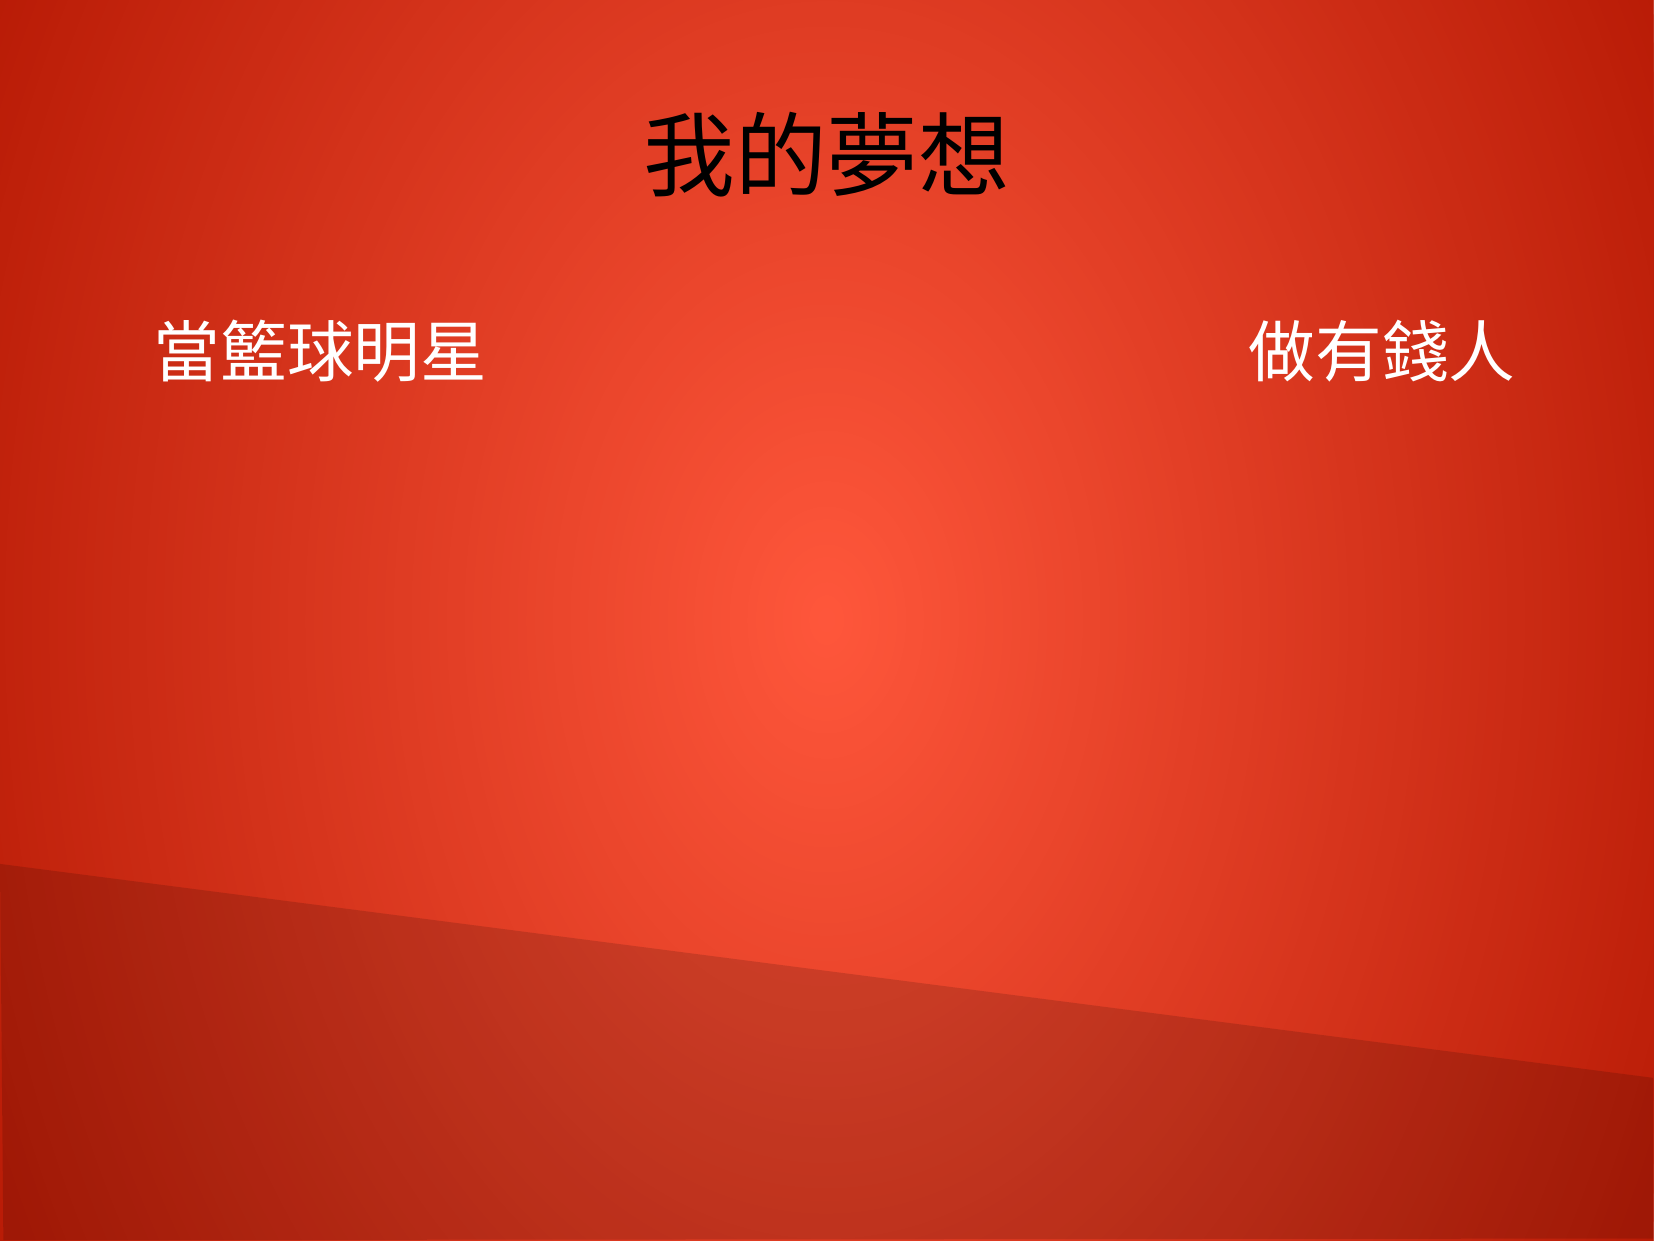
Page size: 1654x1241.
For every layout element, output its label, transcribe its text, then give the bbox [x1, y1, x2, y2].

list 當籃球明星 做有錢人 [82, 299, 1571, 1019]
title 我的夢想 [82, 47, 1571, 252]
